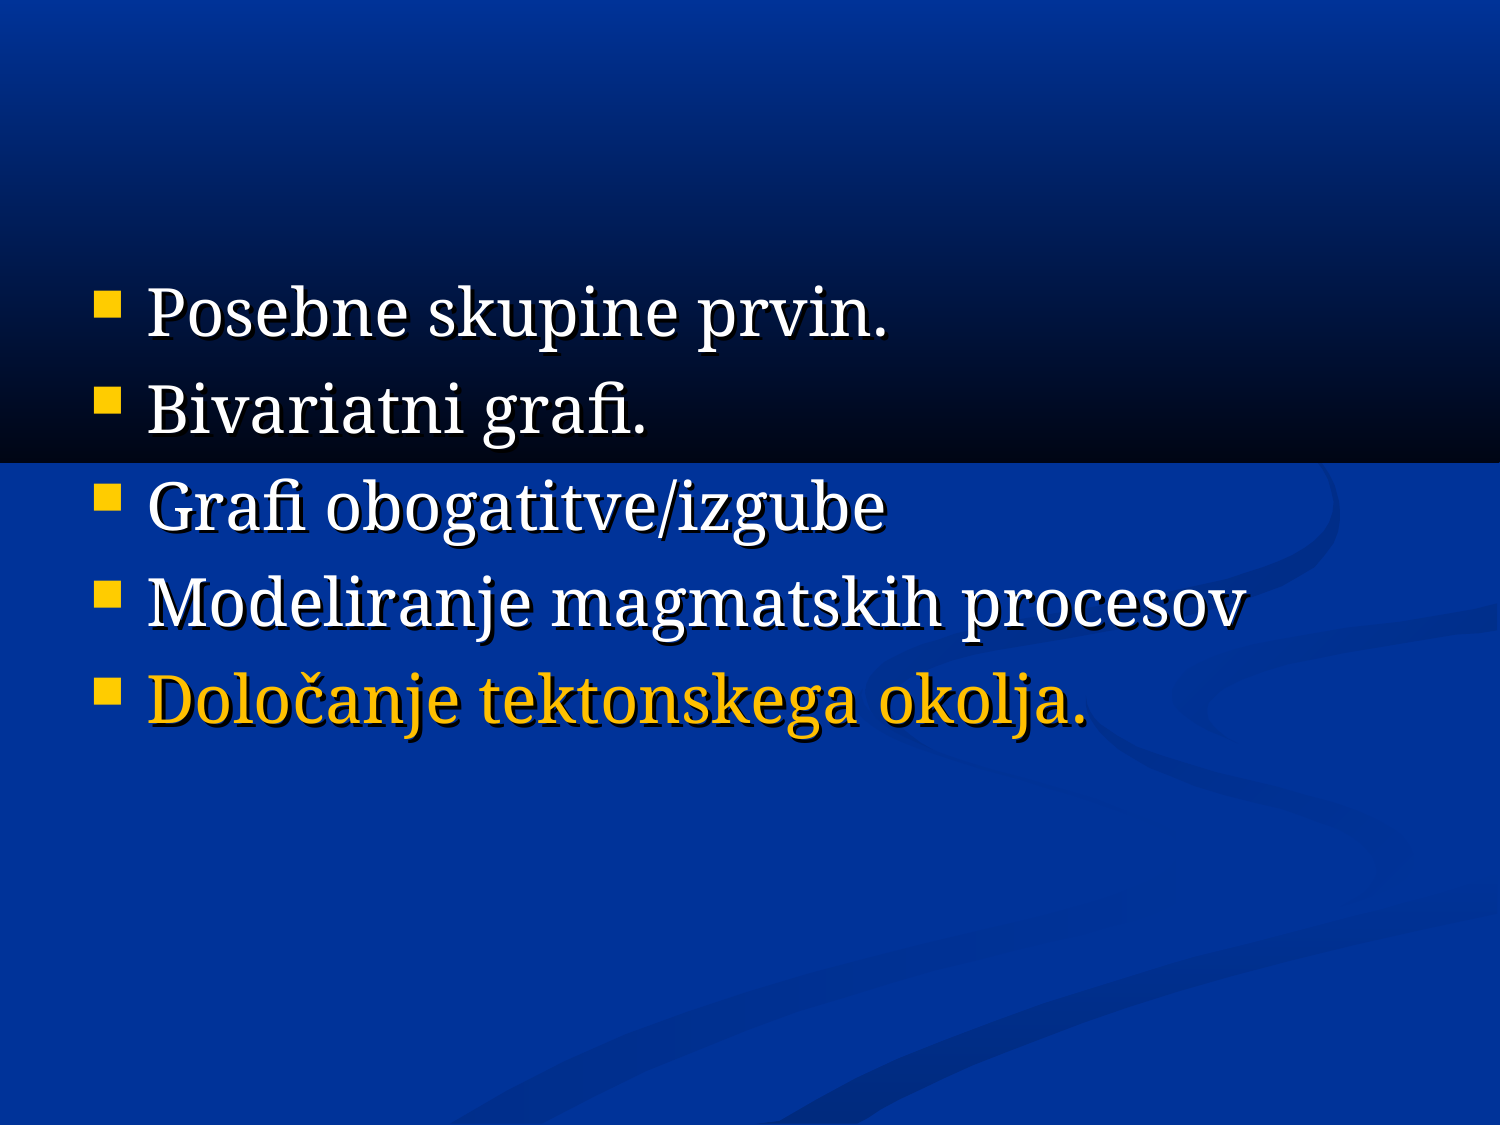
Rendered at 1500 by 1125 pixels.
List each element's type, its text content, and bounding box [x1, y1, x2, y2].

list Posebne skupine prvin. Bivariatni grafi. Grafi obogatitve/izgube Modeliranje magmatskih procesov Določanje tektonskega okolja. [75, 262, 1426, 1006]
